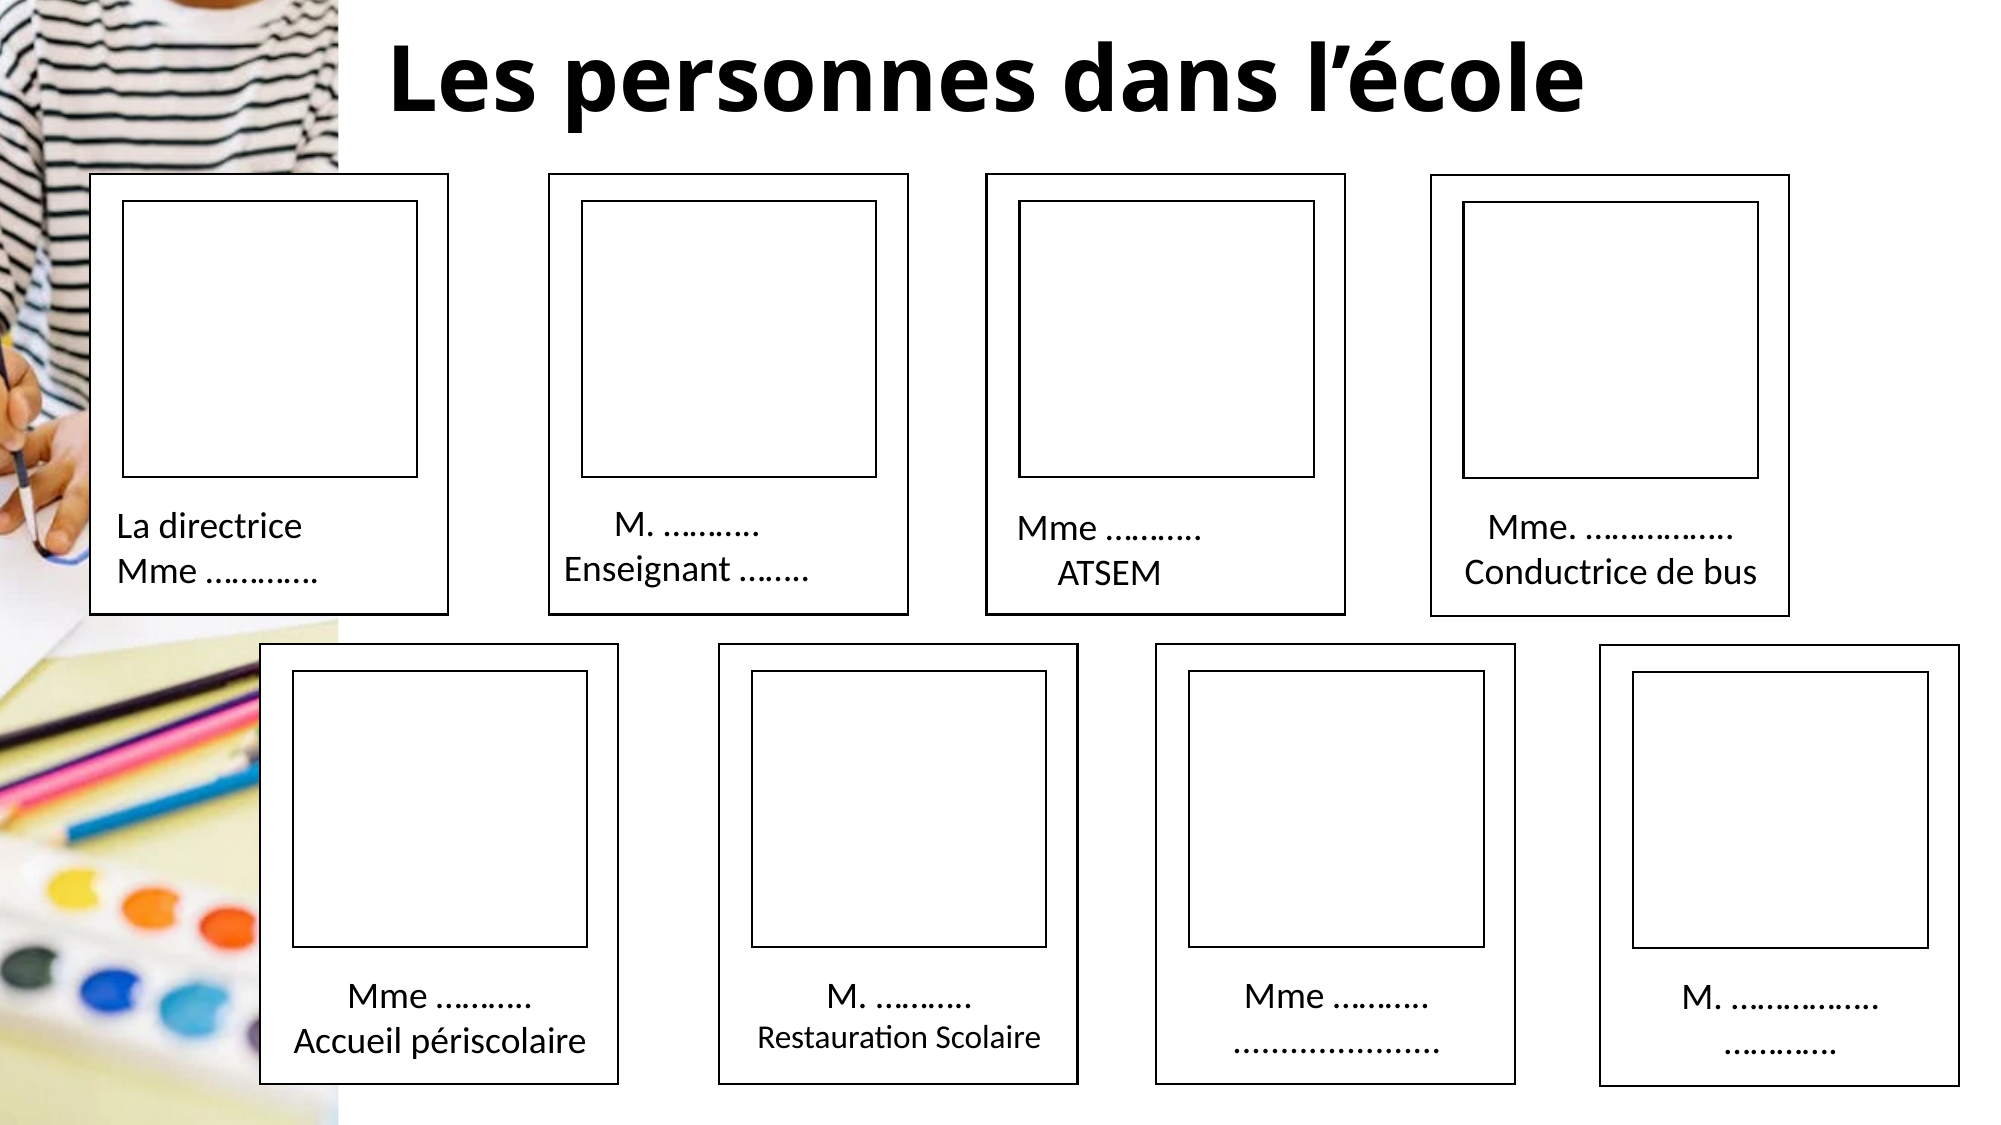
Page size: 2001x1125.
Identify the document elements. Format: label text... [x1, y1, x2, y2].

text_box Mme ……….. Accueil périscolaire [269, 963, 612, 1069]
text_box [1019, 201, 1314, 477]
picture [0, 0, 339, 1125]
text_box Les personnes dans l’école [371, 12, 1721, 138]
text_box La directrice Mme …………. [99, 493, 337, 599]
text_box Mme. …………….. Conductrice de bus [1440, 494, 1783, 600]
text_box M. ……….. Restauration Scolaire [728, 963, 1071, 1063]
text_box Mme ……….. ATSEM [979, 495, 1240, 601]
text_box Mme ……….. ...................... [1165, 963, 1508, 1069]
text_box M. …………….. …………. [1609, 964, 1953, 1070]
text_box [89, 173, 449, 615]
text_box [1156, 643, 1516, 1085]
text_box [718, 643, 1078, 1085]
text_box M. ……….. Enseignant …….. [516, 492, 859, 597]
text_box [1463, 202, 1758, 478]
text_box [1600, 645, 1960, 1086]
text_box [259, 643, 619, 1085]
text_box [581, 201, 877, 477]
